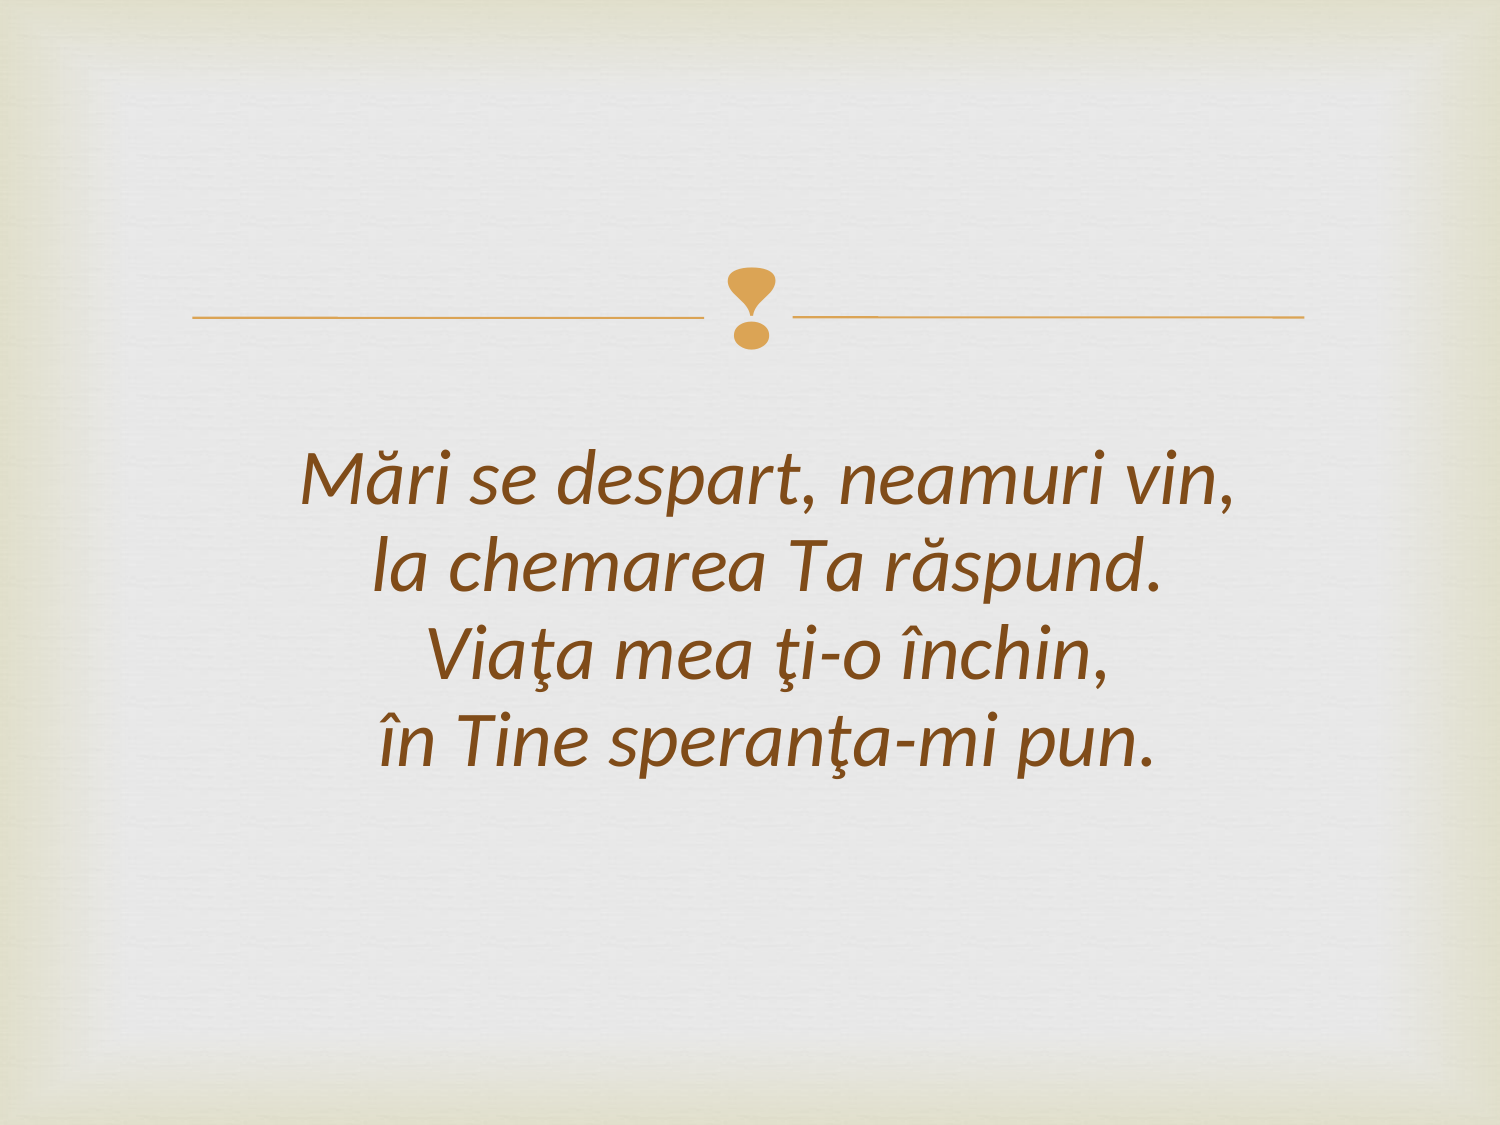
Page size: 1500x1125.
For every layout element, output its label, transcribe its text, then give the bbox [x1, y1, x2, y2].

picture [0, 0, 1500, 1125]
text_box Mări se despart, neamuri vin, la chemarea Ta răspund. Viaţa mea ţi-o închin, în Tine speranţa-mi pun. [162, 424, 1375, 791]
